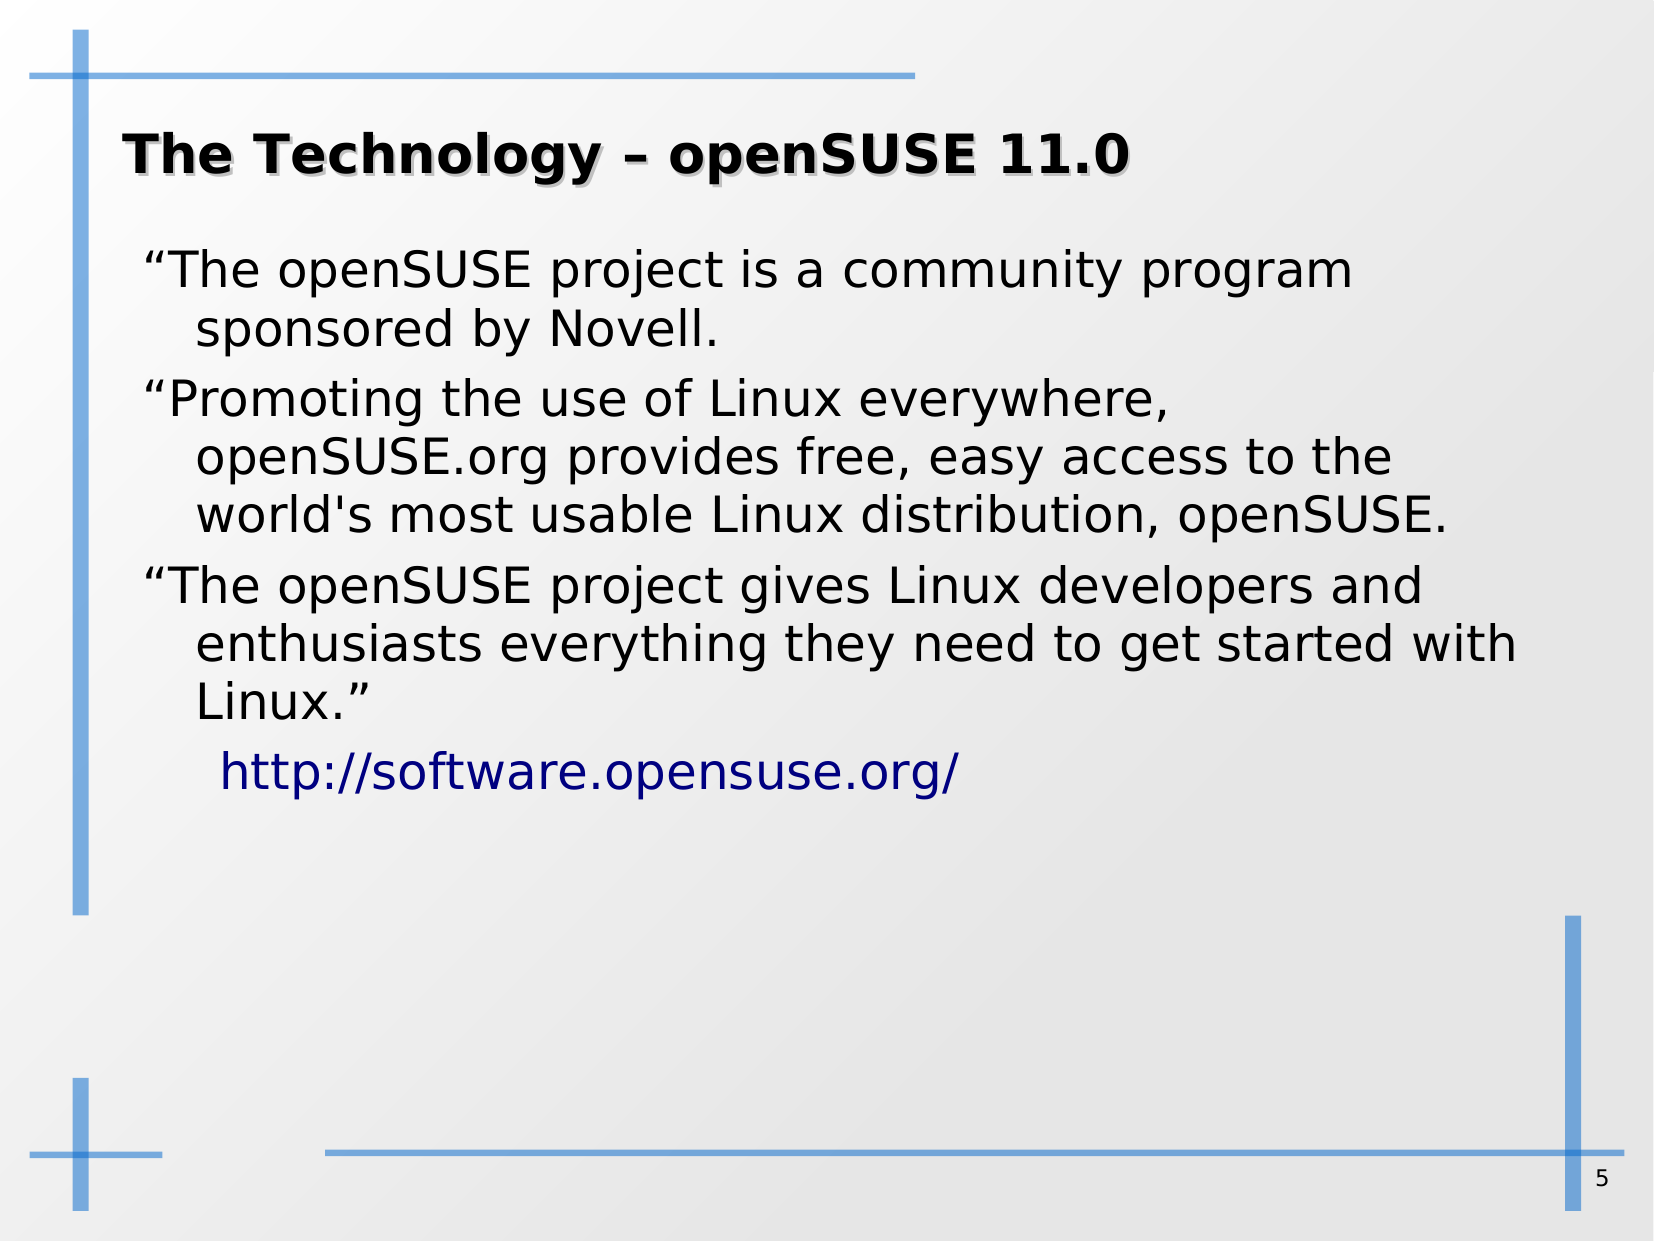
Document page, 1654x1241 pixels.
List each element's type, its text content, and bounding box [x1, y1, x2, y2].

list “The openSUSE project is a community program sponsored by Novell. “Promoting the use of Linux everywhere, openSUSE.org provides free, easy access to the world's most usable Linux distribution, openSUSE. “The openSUSE project gives Linux developers and enthusiasts everything they need to get started with Linux.” http://software.opensuse.org/ [124, 241, 1526, 1133]
title The Technology – openSUSE 11.0 [122, 91, 1524, 219]
